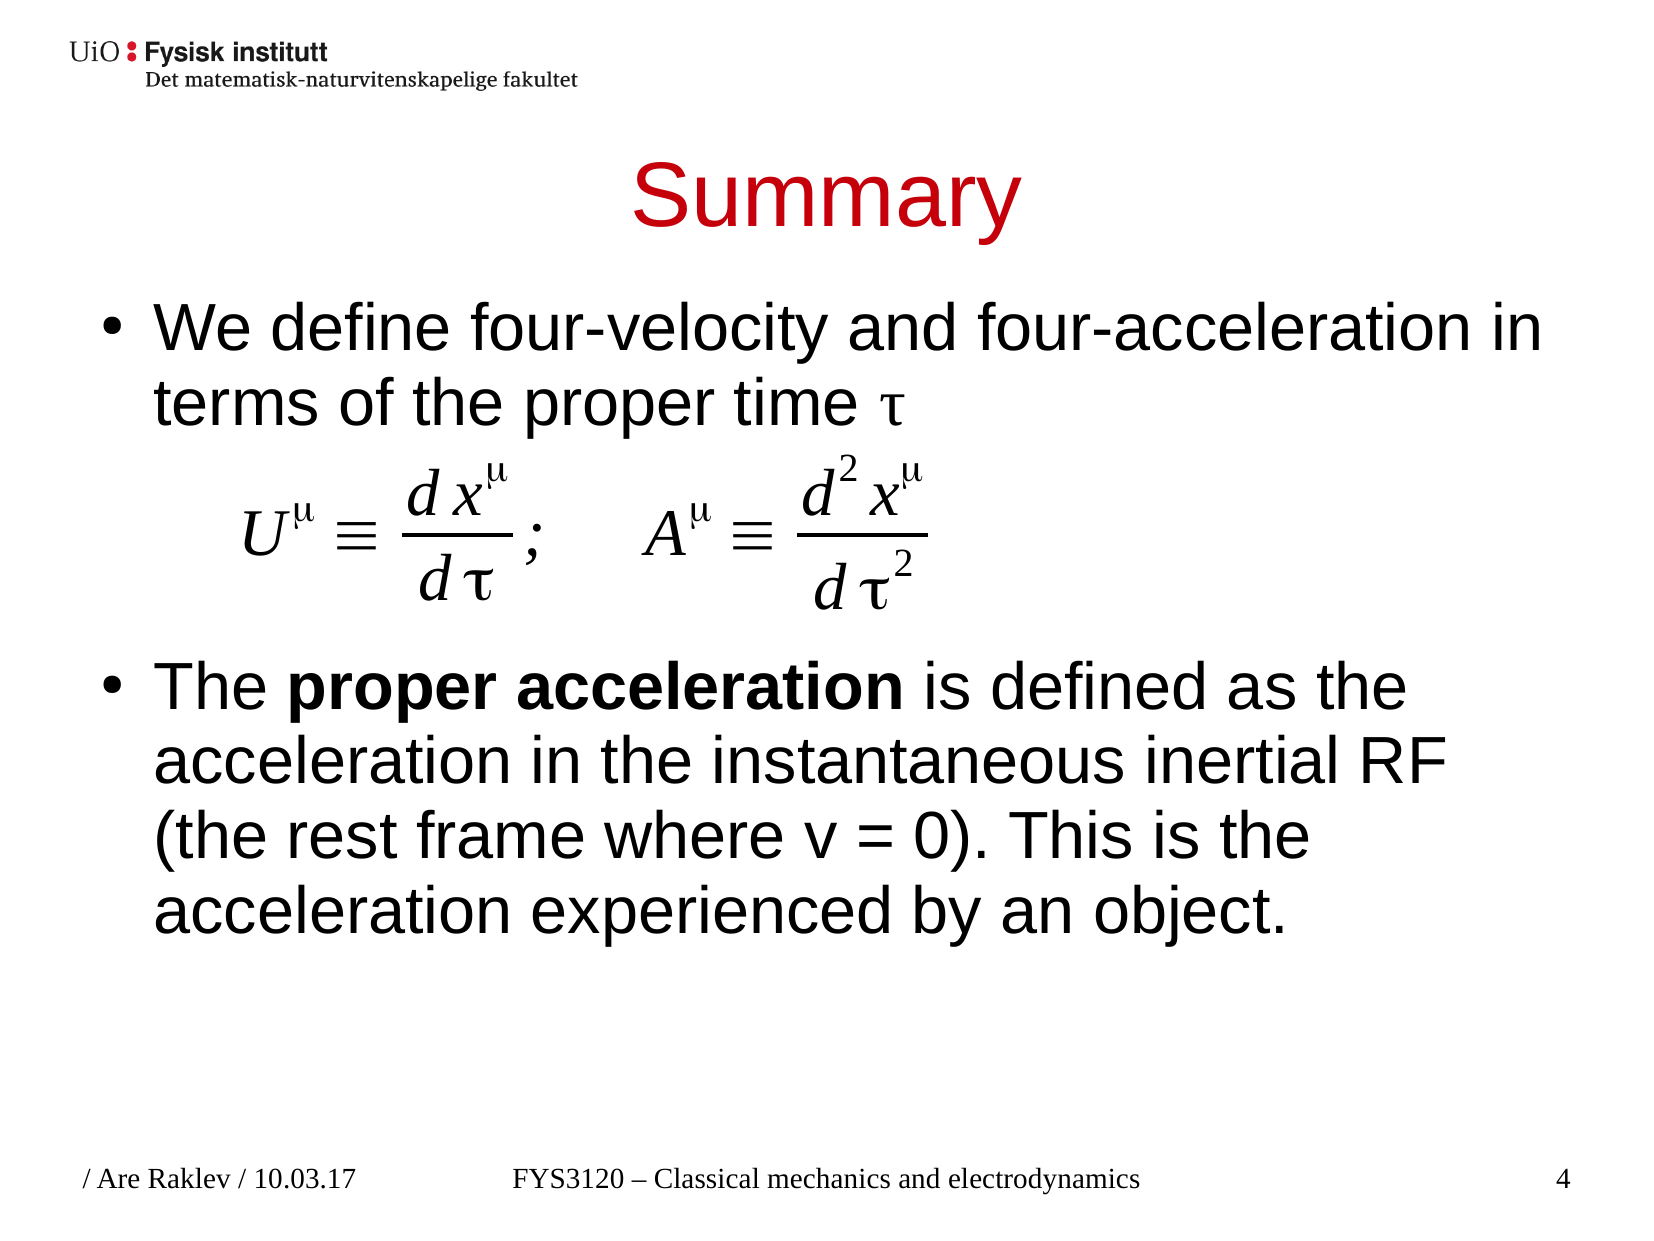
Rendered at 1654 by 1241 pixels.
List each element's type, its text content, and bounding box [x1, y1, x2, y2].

chart [231, 446, 938, 624]
picture [68, 37, 581, 93]
title Summary [82, 90, 1571, 290]
list We define four-velocity and four-acceleration in terms of the proper time τ The proper acceleration is defined as the acceleration in the instantaneous inertial RF (the rest frame where v = 0). This is the acceleration experienced by an object. [82, 290, 1571, 1147]
